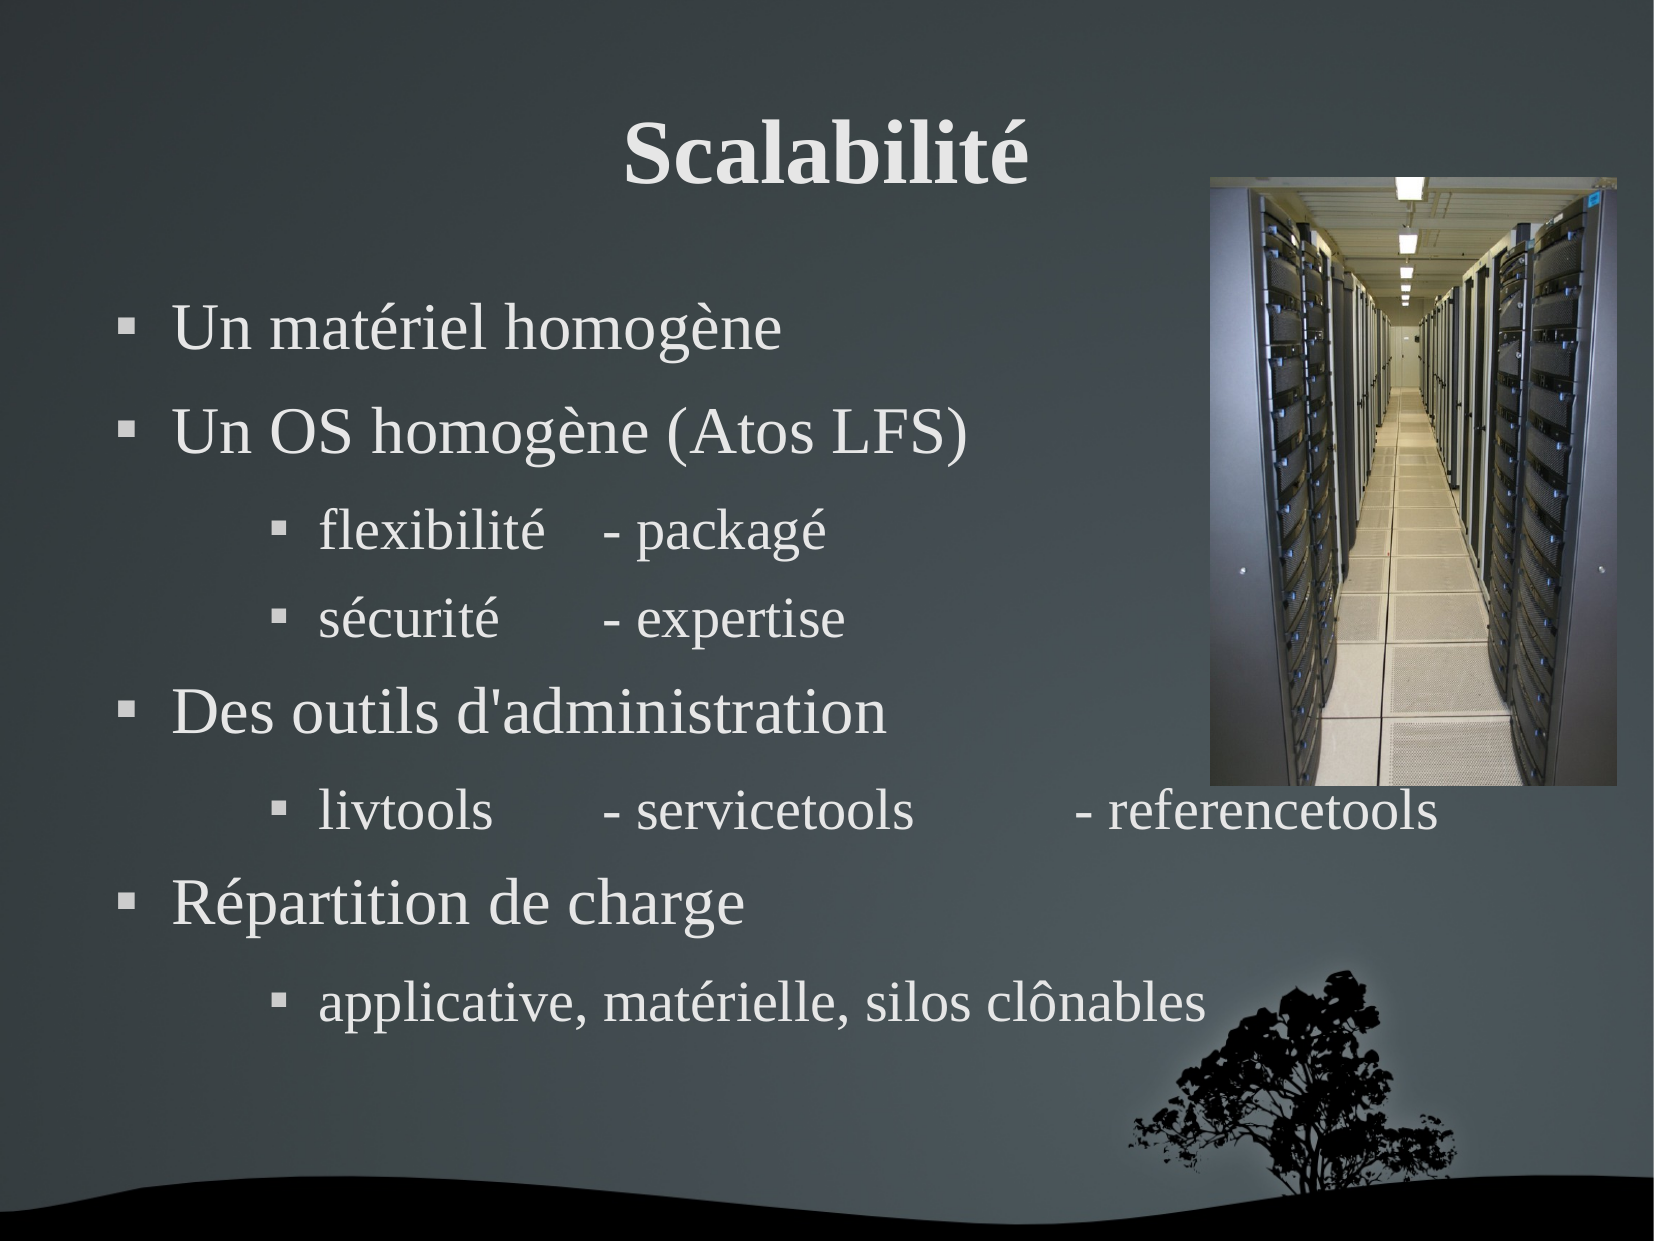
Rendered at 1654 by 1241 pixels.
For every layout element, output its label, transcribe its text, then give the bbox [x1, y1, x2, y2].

title Scalabilité [82, 49, 1571, 257]
picture [0, 0, 1654, 1241]
list Un matériel homogène Un OS homogène (Atos LFS) flexibilité - packagé sécurité - expertise Des outils d'administration livtools - servicetools - referencetools Répartition de charge applicative, matérielle, silos clônables [82, 290, 1571, 1109]
